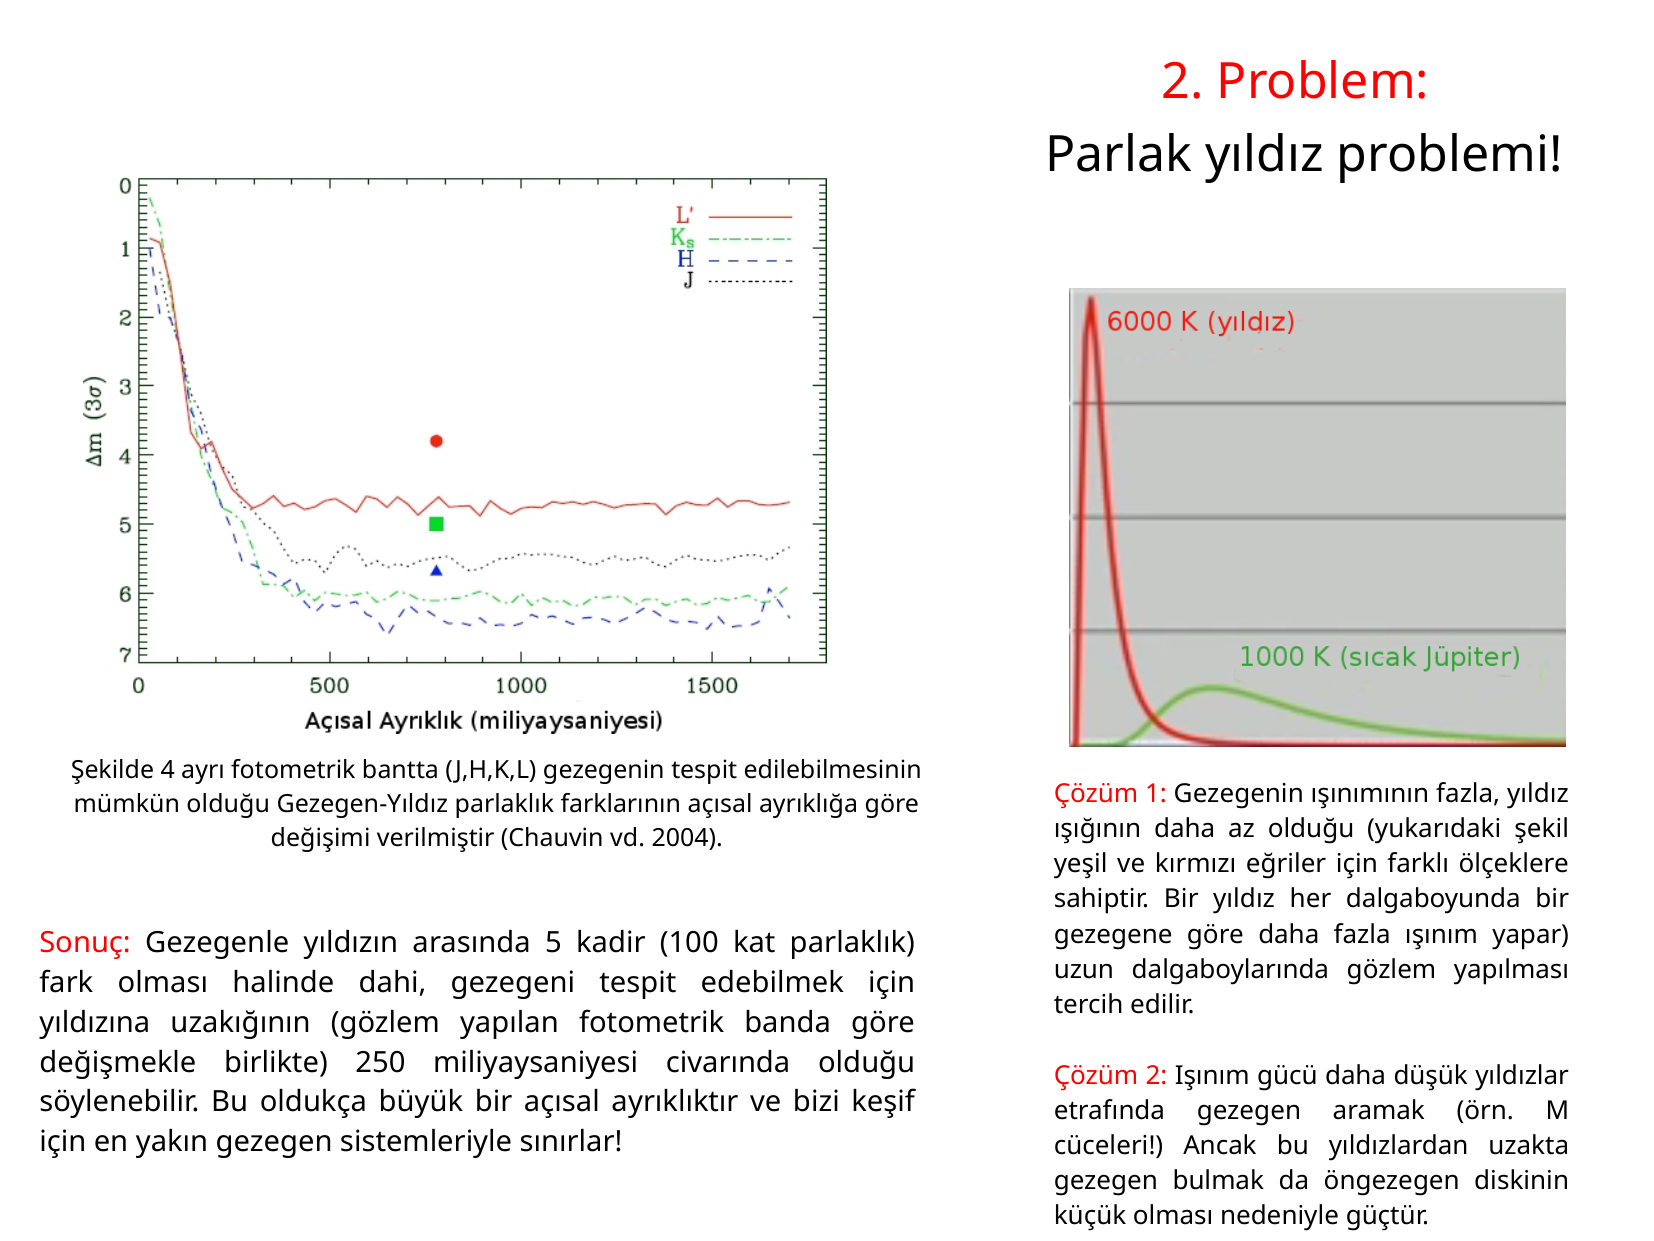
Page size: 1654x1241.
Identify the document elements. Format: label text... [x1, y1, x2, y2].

text_box Çözüm 1: Gezegenin ışınımının fazla, yıldız ışığının daha az olduğu (yukarıdaki şekil yeşil ve kırmızı eğriler için farklı ölçeklere sahiptir. Bir yıldız her dalgaboyunda bir gezegene göre daha fazla ışınım yapar) uzun dalgaboylarında gözlem yapılması tercih edilir. Çözüm 2: Işınım gücü daha düşük yıldızlar etrafında gezegen aramak (örn. M cüceleri!) Ancak bu yıldızlardan uzakta gezegen bulmak da öngezegen diskinin küçük olması nedeniyle güçtür. [1038, 766, 1585, 1227]
picture [82, 177, 827, 734]
text_box Şekilde 4 ayrı fotometrik bantta (J,H,K,L) gezegenin tespit edilebilmesinin mümkün olduğu Gezegen-Yıldız parlaklık farklarının açısal ayrıklığa göre değişimi verilmiştir (Chauvin vd. 2004). [54, 744, 940, 860]
picture [1069, 288, 1566, 747]
text_box 2. Problem: Parlak yıldız problemi! [1026, 20, 1582, 239]
text_box Sonuç: Gezegenle yıldızın arasında 5 kadir (100 kat parlaklık) fark olması halinde dahi, gezegeni tespit edebilmek için yıldızına uzakığının (gözlem yapılan fotometrik banda göre değişmekle birlikte) 250 miliyaysaniyesi civarında olduğu söylenebilir. Bu oldukça büyük bir açısal ayrıklıktır ve bizi keşif için en yakın gezegen sistemleriyle sınırlar! [24, 914, 931, 1180]
